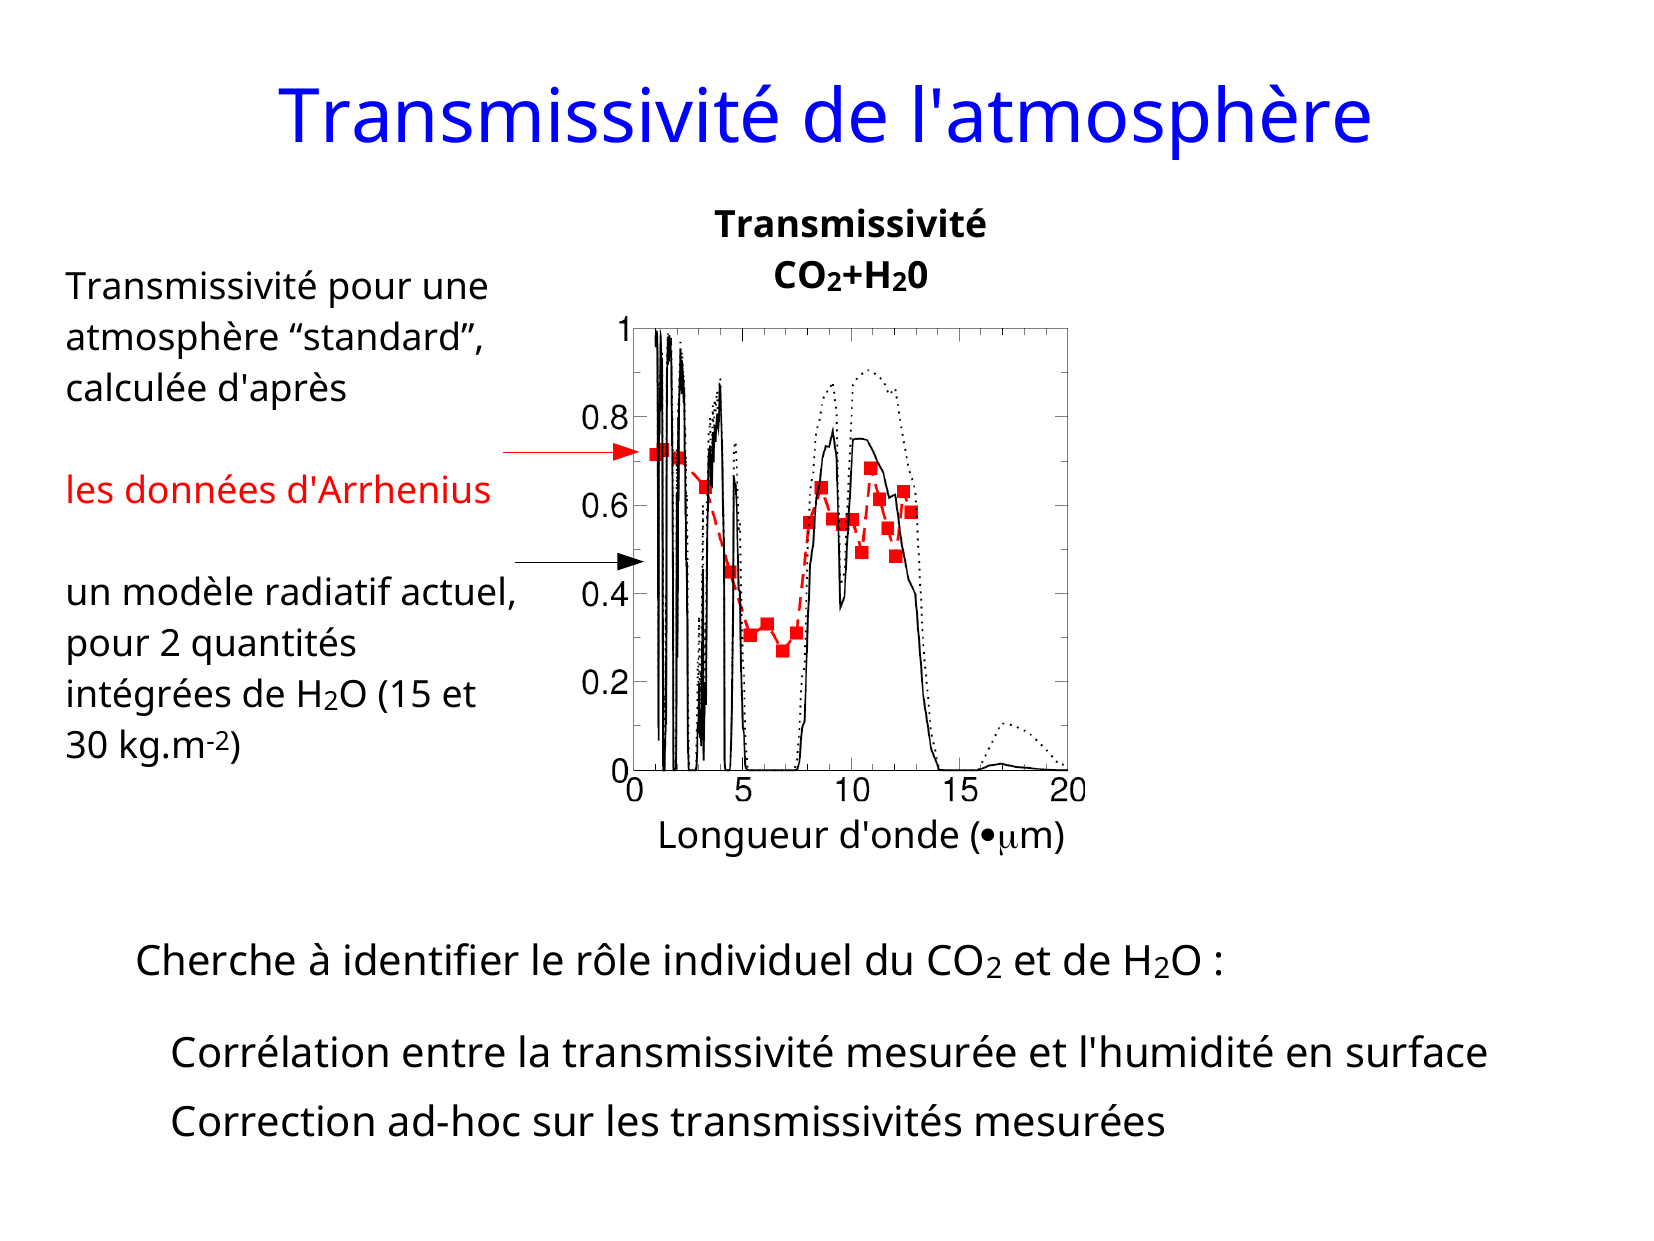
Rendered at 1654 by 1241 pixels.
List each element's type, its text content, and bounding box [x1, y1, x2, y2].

title Transmissivité de l'atmosphère [82, 21, 1571, 206]
picture [582, 314, 1085, 801]
text_box Transmissivité pour une atmosphère “standard”, calculée d'après les données d'Arrhenius un modèle radiatif actuel, pour 2 quantités intégrées de H2O (15 et 30 kg.m-2) [50, 252, 537, 664]
text_box Longueur d'onde (m) [562, 801, 1160, 866]
text_box Cherche à identifier le rôle individuel du CO2 et de H2O : Corrélation entre la transmissivité mesurée et l'humidité en surface Correction ad-hoc sur les transmissivités mesurées [120, 912, 1599, 1214]
text_box Transmissivité CO2+H20 [605, 190, 1096, 302]
